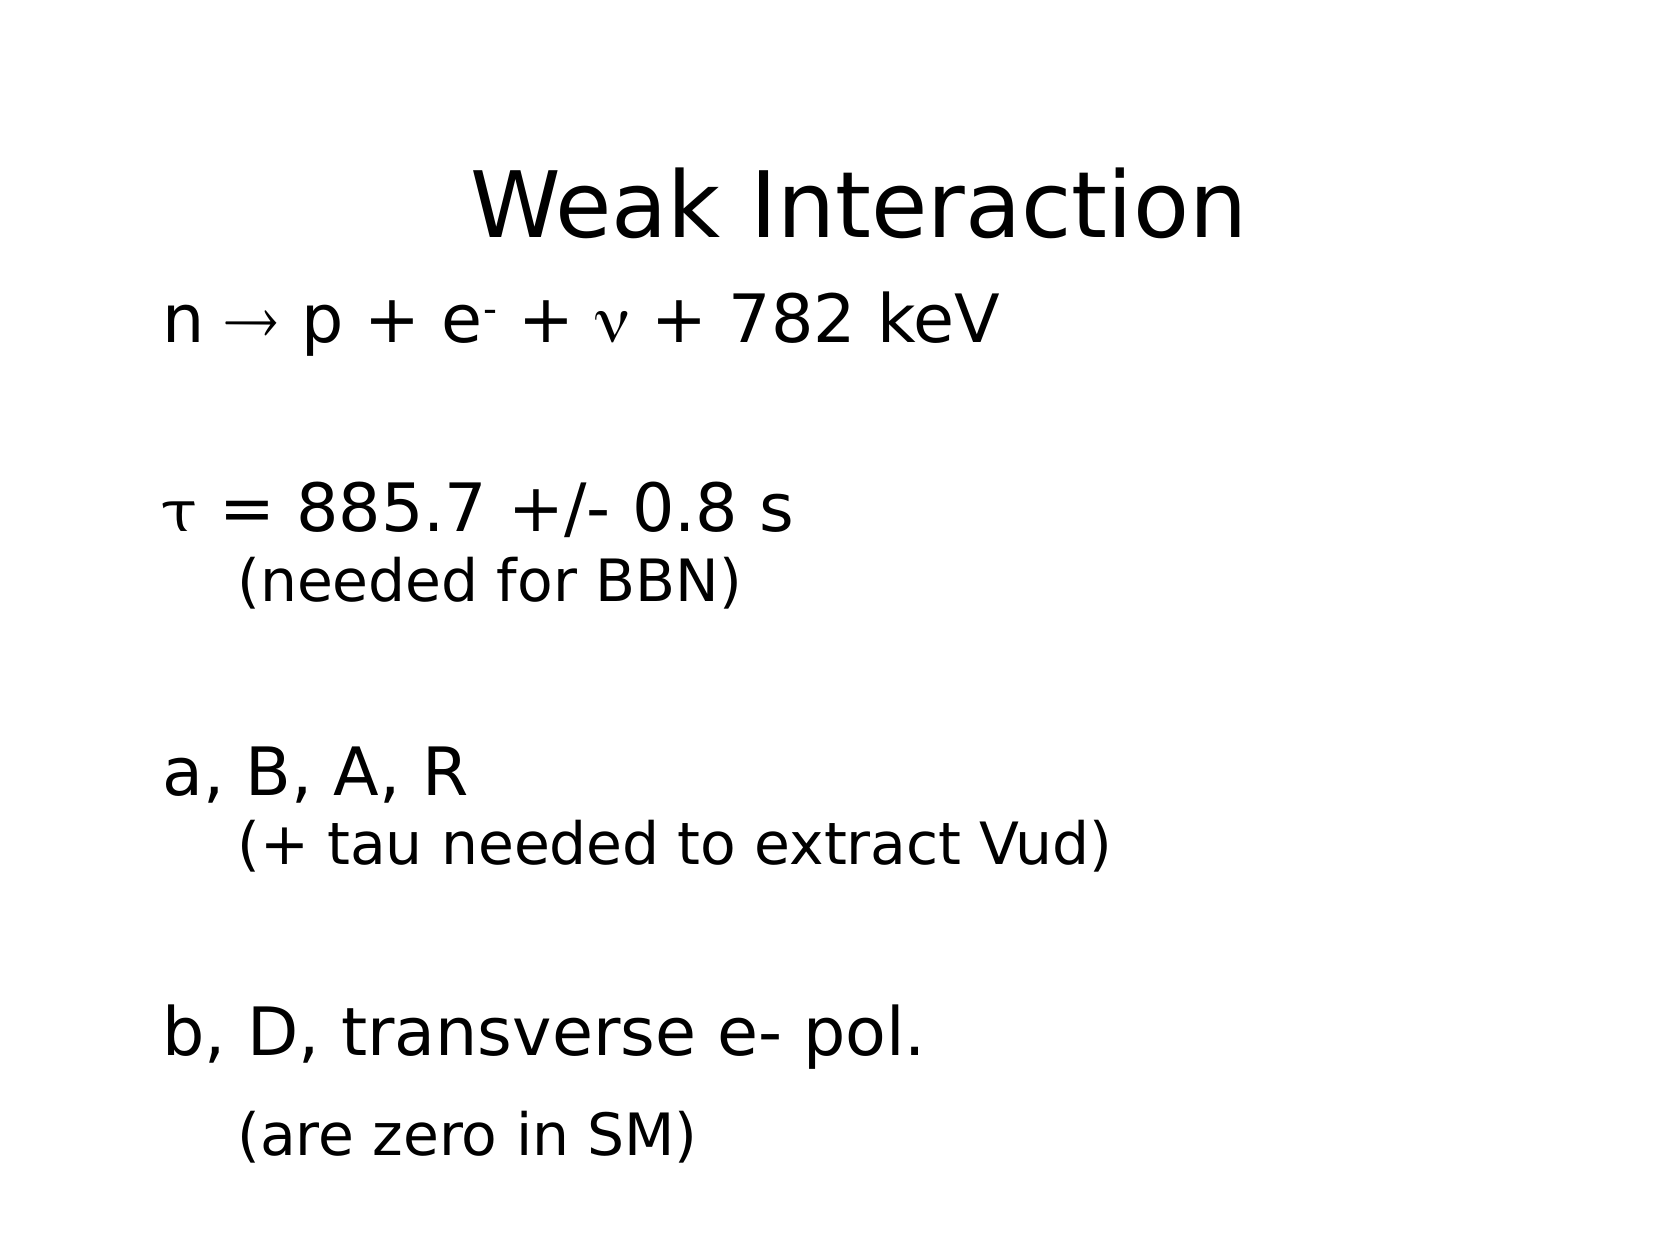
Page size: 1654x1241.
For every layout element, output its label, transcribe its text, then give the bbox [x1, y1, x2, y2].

title Weak Interaction [301, 88, 1418, 273]
list n  p + e- +  + 782 keV  = 885.7 +/- 0.8 s (needed for BBN) a, B, A, R (+ tau needed to extract Vud) b, D, transverse e- pol. (are zero in SM) [147, 273, 1506, 1187]
